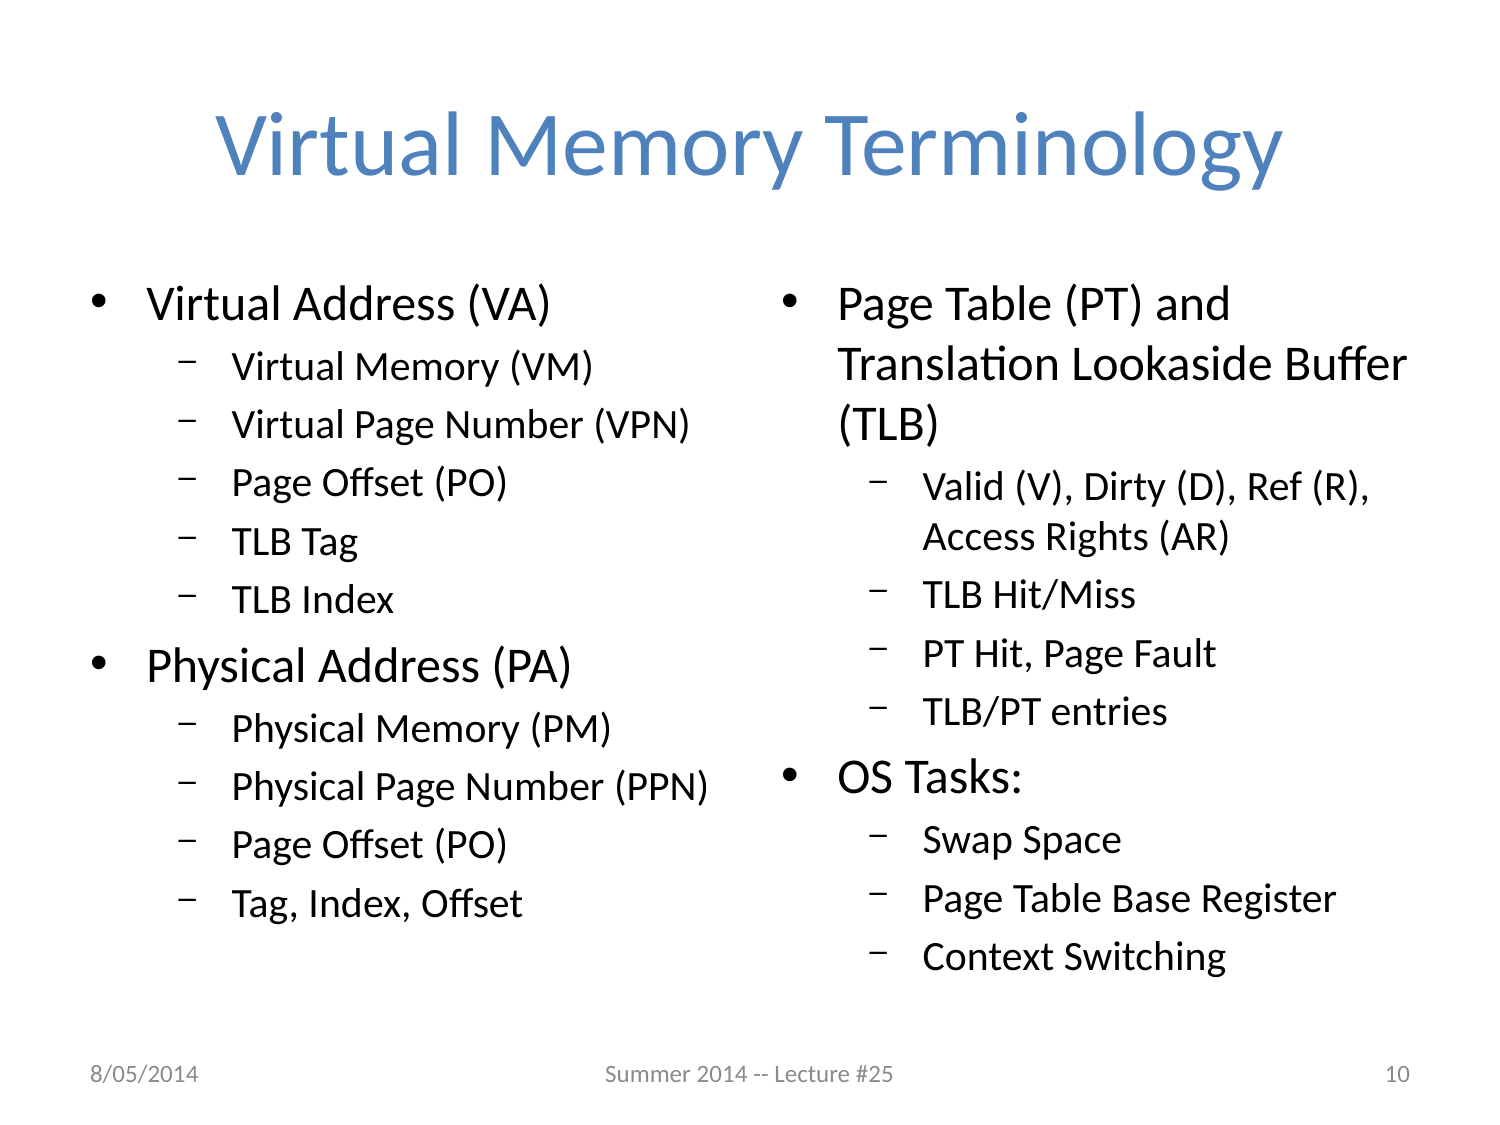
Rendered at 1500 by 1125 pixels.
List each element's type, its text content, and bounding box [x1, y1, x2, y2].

list Virtual Address (VA) Virtual Memory (VM) Virtual Page Number (VPN) Page Offset (PO) TLB Tag TLB Index Physical Address (PA) Physical Memory (PM) Physical Page Number (PPN) Page Offset (PO) Tag, Index, Offset [75, 262, 738, 1073]
slide_number <number> [1074, 1073, 1425, 1103]
list Page Table (PT) and Translation Lookaside Buffer (TLB) Valid (V), Dirty (D), Ref (R), Access Rights (AR) TLB Hit/Miss PT Hit, Page Fault TLB/PT entries OS Tasks: Swap Space Page Table Base Register Context Switching [766, 262, 1429, 1073]
slide_number 8/05/2014 [75, 1042, 425, 1103]
title Virtual Memory Terminology [75, 45, 1425, 233]
footer Summer 2014 -- Lecture #25 [512, 1042, 988, 1103]
